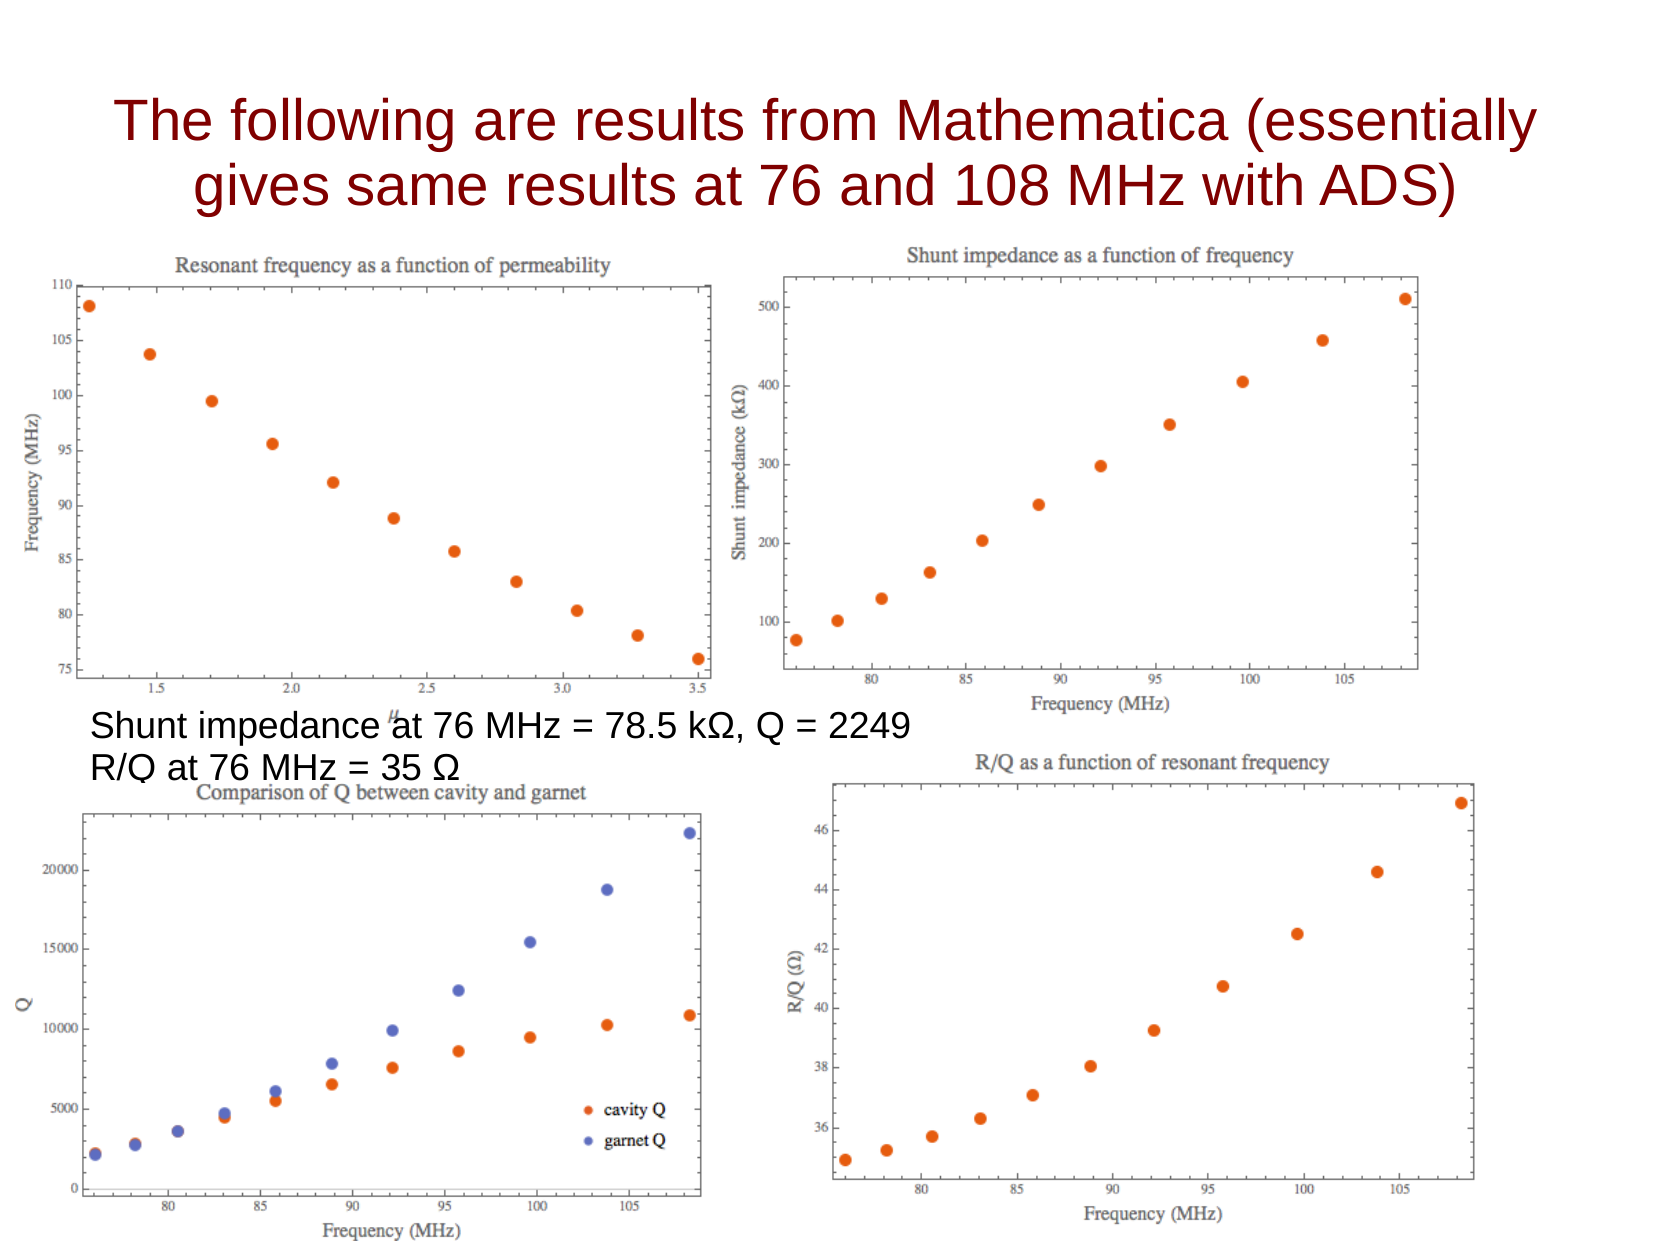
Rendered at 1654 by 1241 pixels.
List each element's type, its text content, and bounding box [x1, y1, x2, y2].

picture [15, 783, 703, 1241]
picture [24, 256, 713, 726]
picture [731, 246, 1420, 697]
title The following are results from Mathematica (essentially gives same results at 76 and 108 MHz with ADS) [82, 49, 1571, 257]
picture [787, 753, 1476, 1228]
text_box Shunt impedance at 76 MHz = 78.5 kΩ, Q = 2249 R/Q at 76 MHz = 35 Ω [75, 697, 1504, 796]
